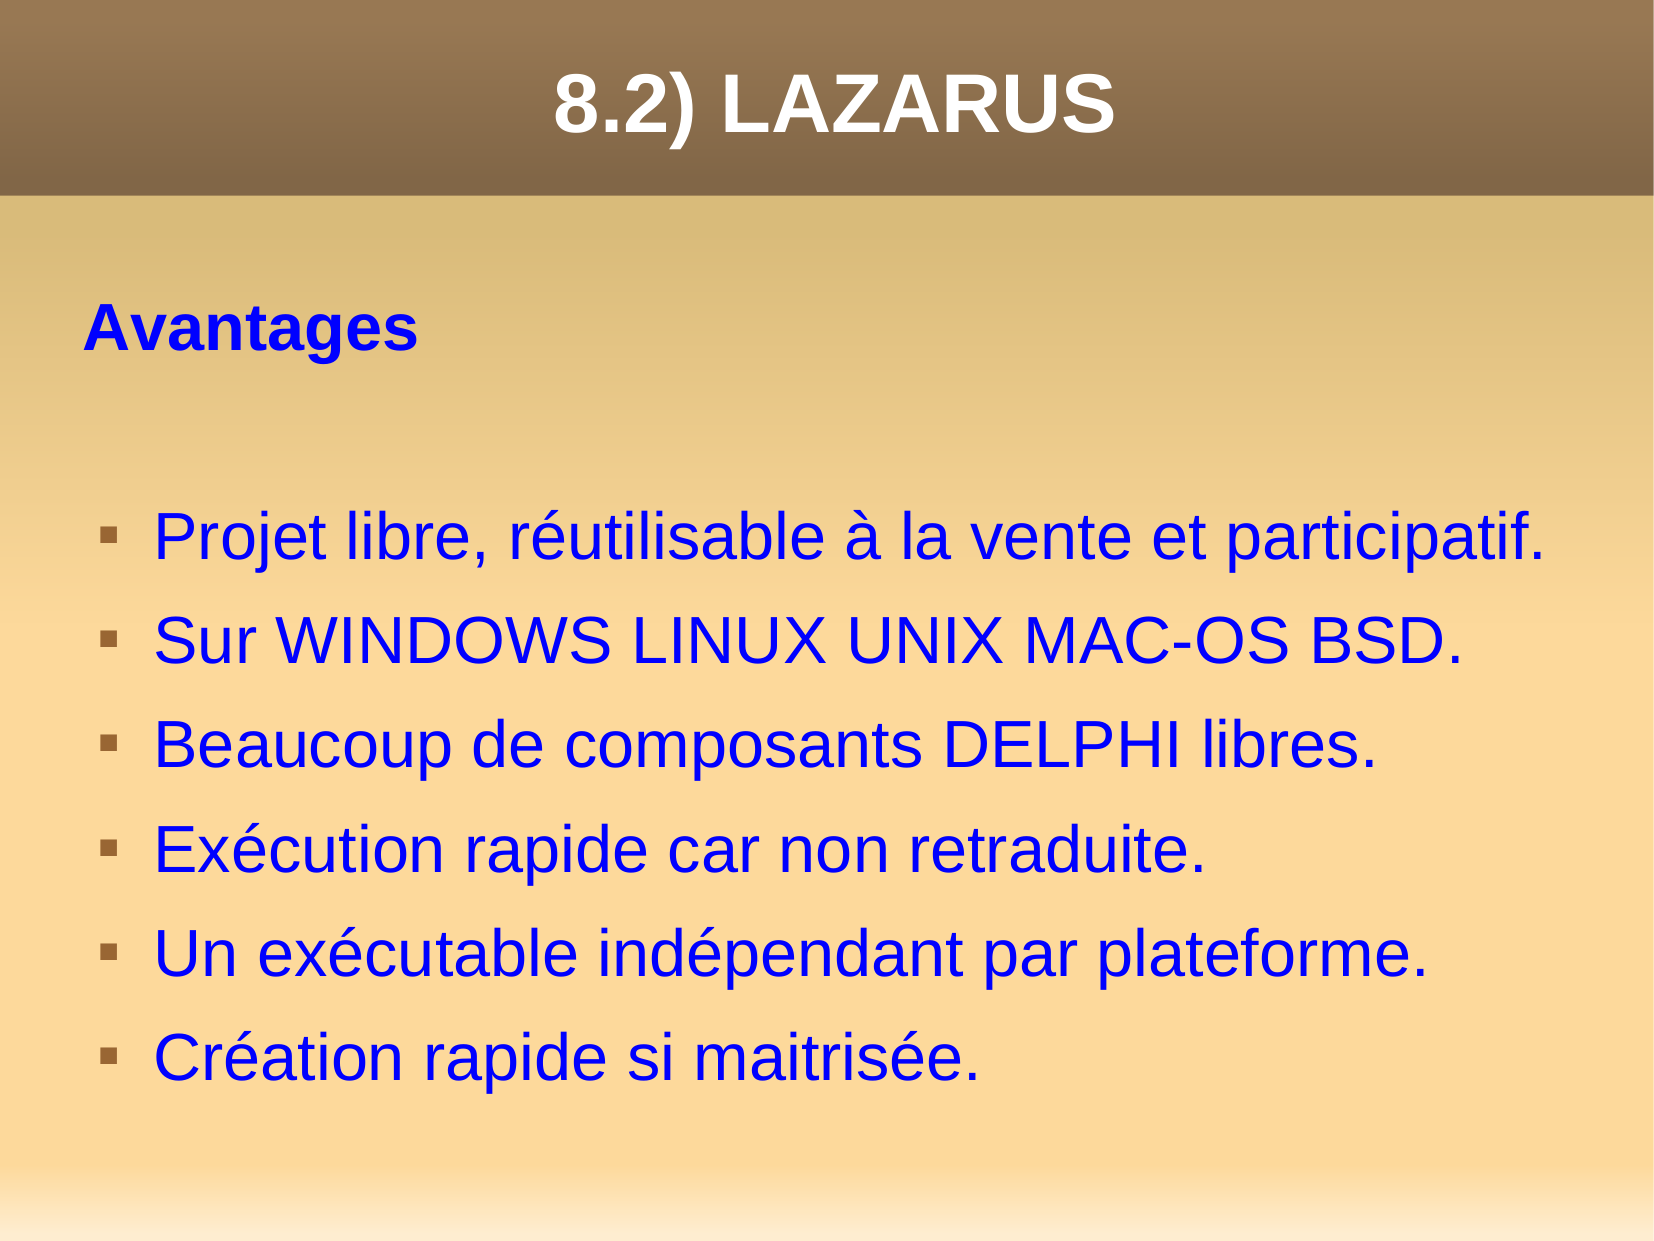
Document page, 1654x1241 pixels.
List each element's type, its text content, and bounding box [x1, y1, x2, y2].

picture [0, 0, 1654, 1241]
list Avantages Projet libre, réutilisable à la vente et participatif. Sur WINDOWS LINUX UNIX MAC-OS BSD. Beaucoup de composants DELPHI libres. Exécution rapide car non retraduite. Un exécutable indépendant par plateforme. Création rapide si maitrisée. [82, 290, 1571, 1096]
title 8.2) LAZARUS [76, 0, 1565, 208]
